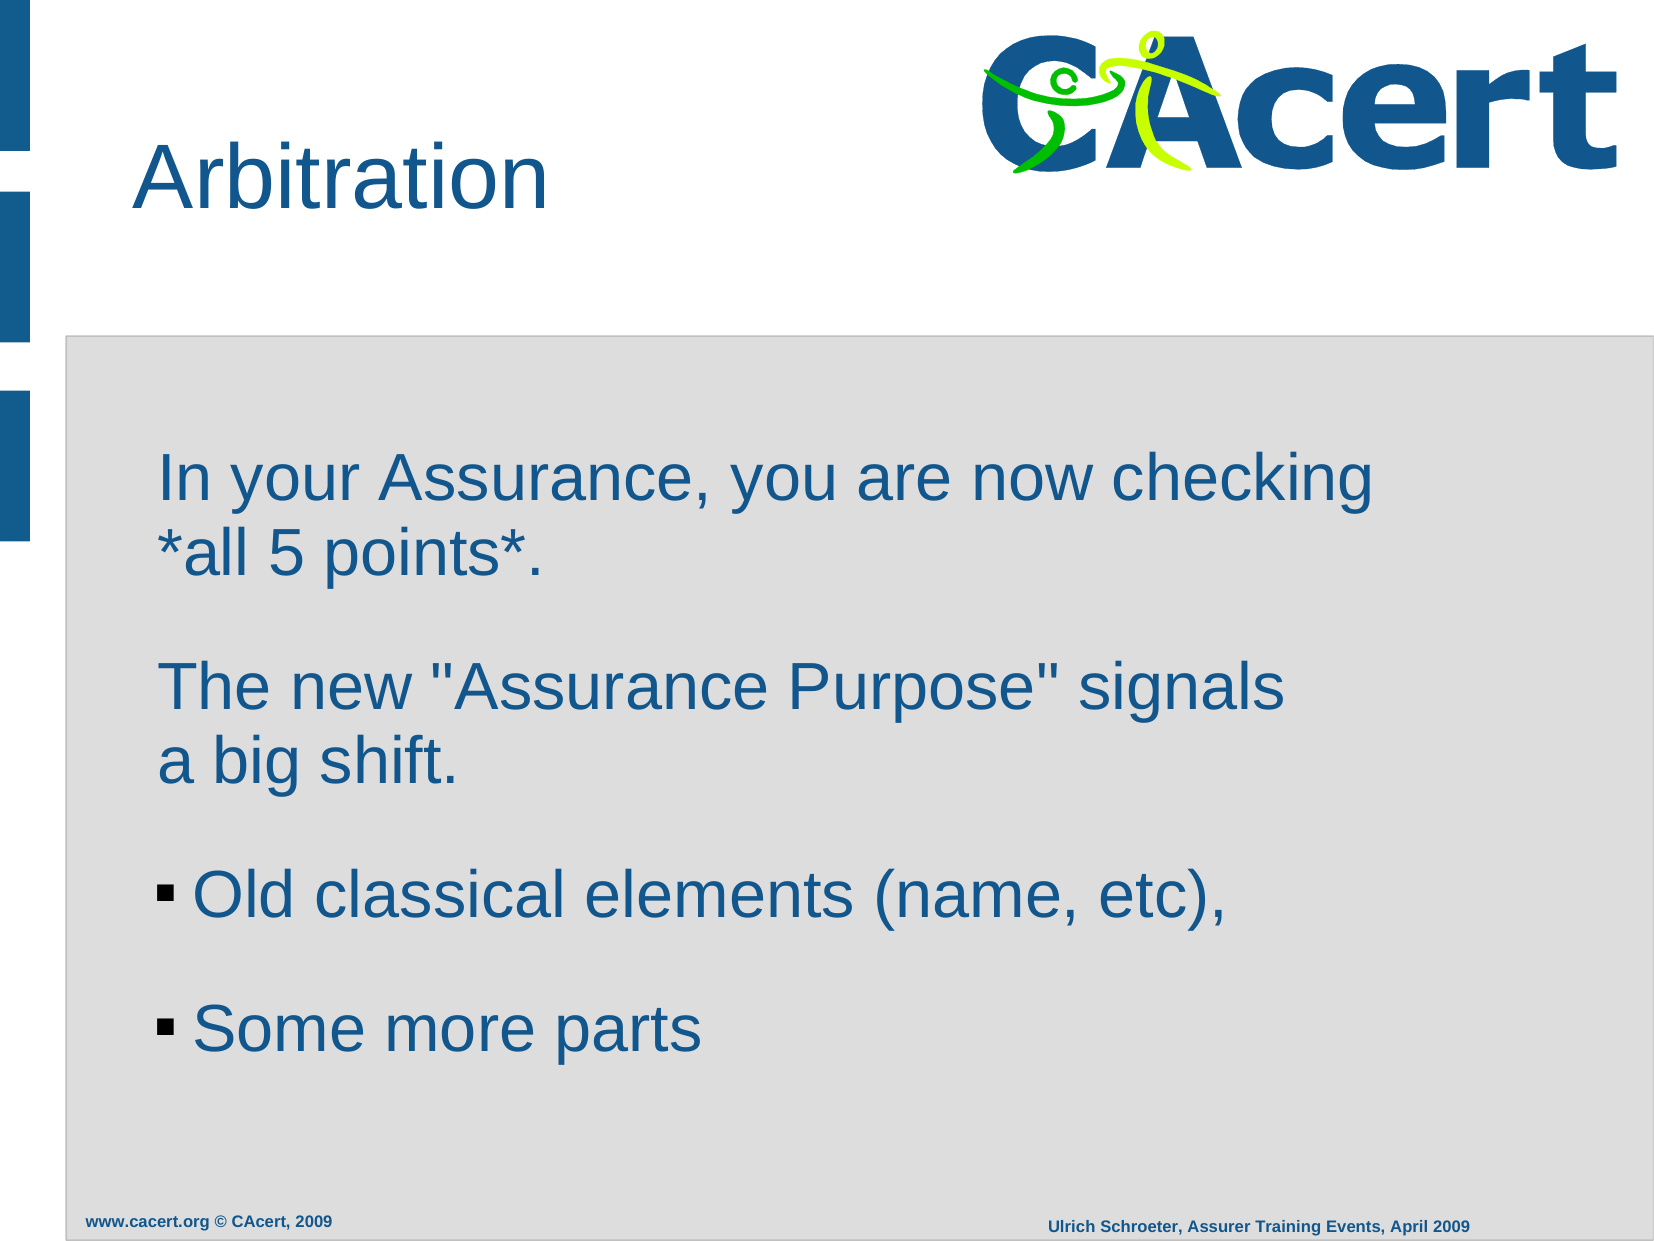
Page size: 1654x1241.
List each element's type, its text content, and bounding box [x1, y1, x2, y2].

text_box In your Assurance, you are now checking *all 5 points*. The new "Assurance Purpose" signals a big shift. Old classical elements (name, etc), Some more parts [142, 432, 1392, 1074]
text_box Arbitration [118, 118, 567, 236]
